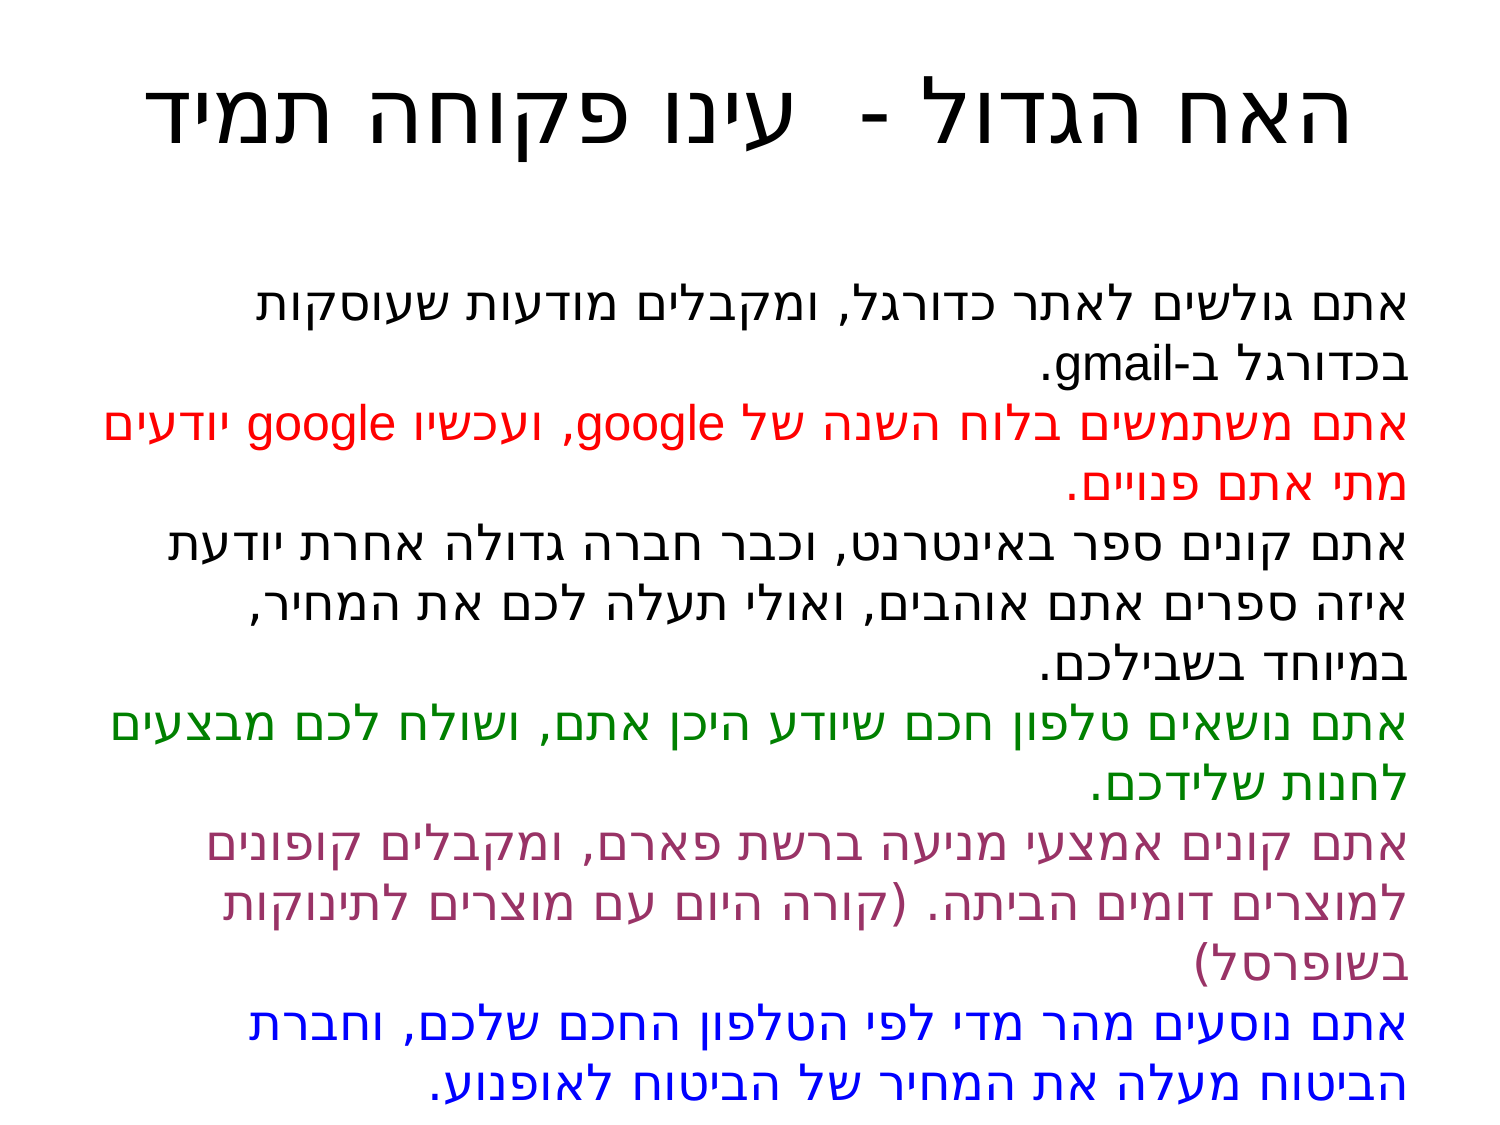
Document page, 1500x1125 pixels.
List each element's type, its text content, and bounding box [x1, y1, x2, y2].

text_box אתם גולשים לאתר כדורגל, ומקבלים מודעות שעוסקות בכדורגל ב-gmail. אתם משתמשים בלוח השנה של google, ועכשיו google יודעים מתי אתם פנויים. אתם קונים ספר באינטרנט, וכבר חברה גדולה אחרת יודעת איזה ספרים אתם אוהבים, ואולי תעלה לכם את המחיר, במיוחד בשבילכם. אתם נושאים טלפון חכם שיודע היכן אתם, ושולח לכם מבצעים לחנות שלידכם. אתם קונים אמצעי מניעה ברשת פארם, ומקבלים קופונים למוצרים דומים הביתה. (קורה היום עם מוצרים לתינוקות בשופרסל) אתם נוסעים מהר מדי לפי הטלפון החכם שלכם, וחברת הביטוח מעלה את המחיר של הביטוח לאופנוע. [75, 262, 1425, 1005]
text_box האח הגדול - עינו פקוחה תמיד [75, 45, 1425, 233]
